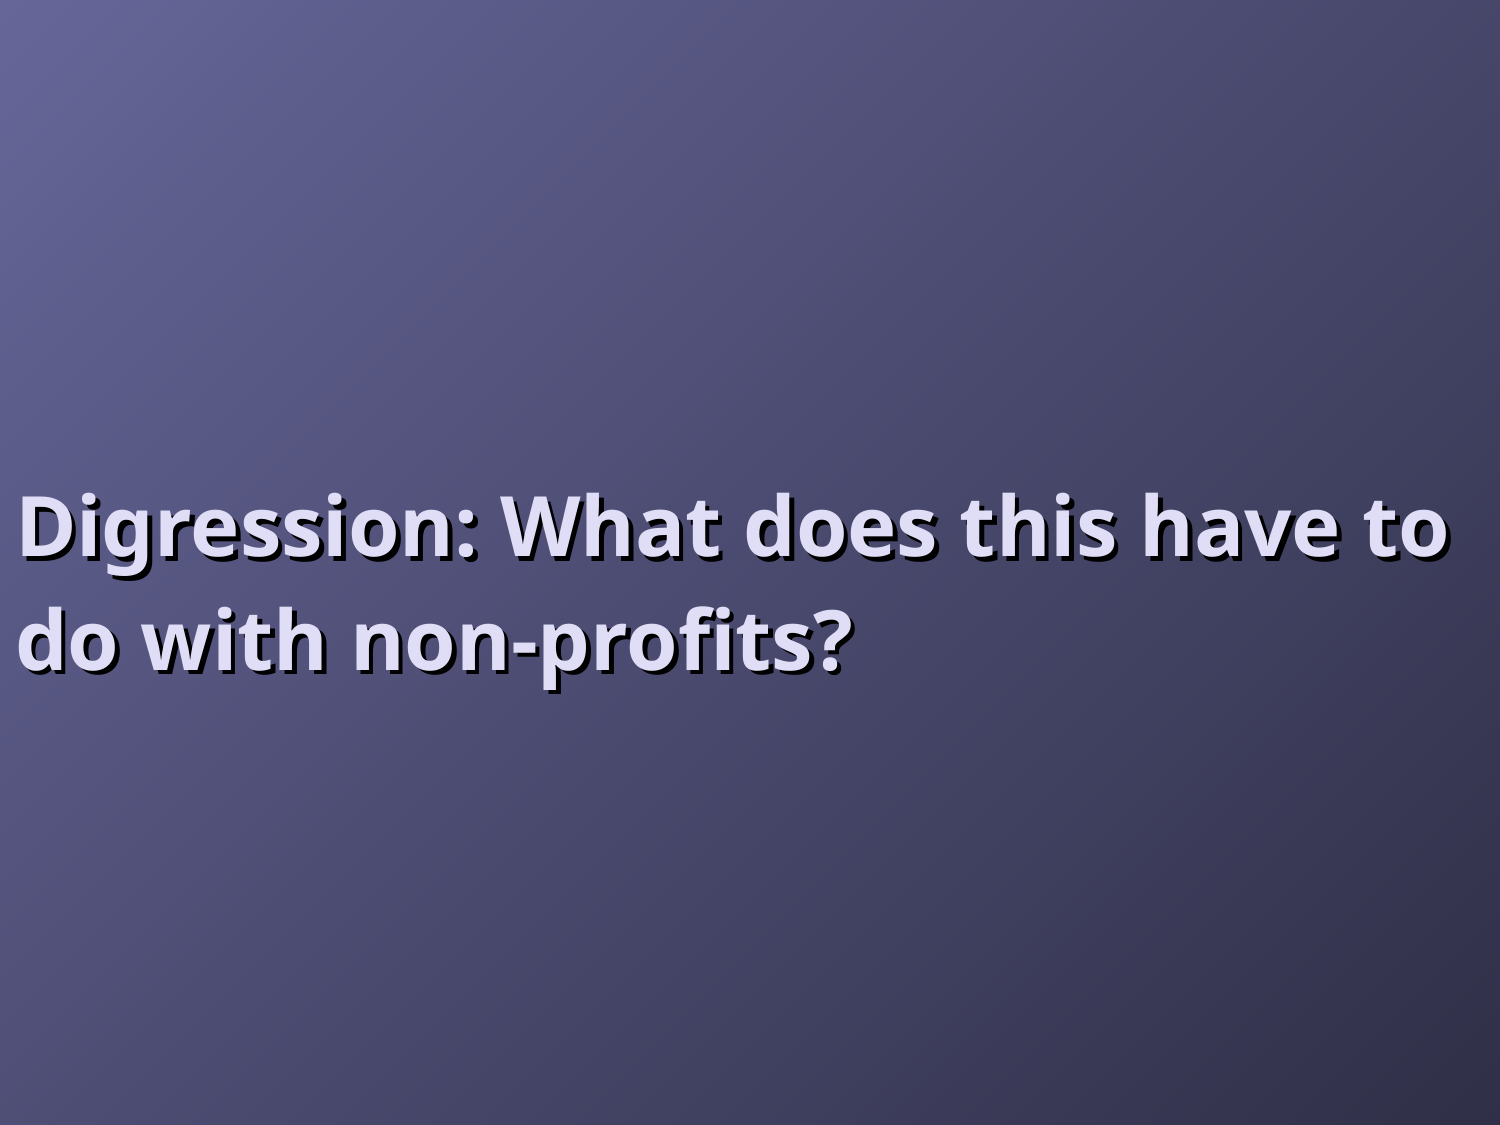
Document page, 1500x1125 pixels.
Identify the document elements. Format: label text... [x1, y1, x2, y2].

title Digression: What does this have to do with non-profits? [0, 473, 1500, 689]
